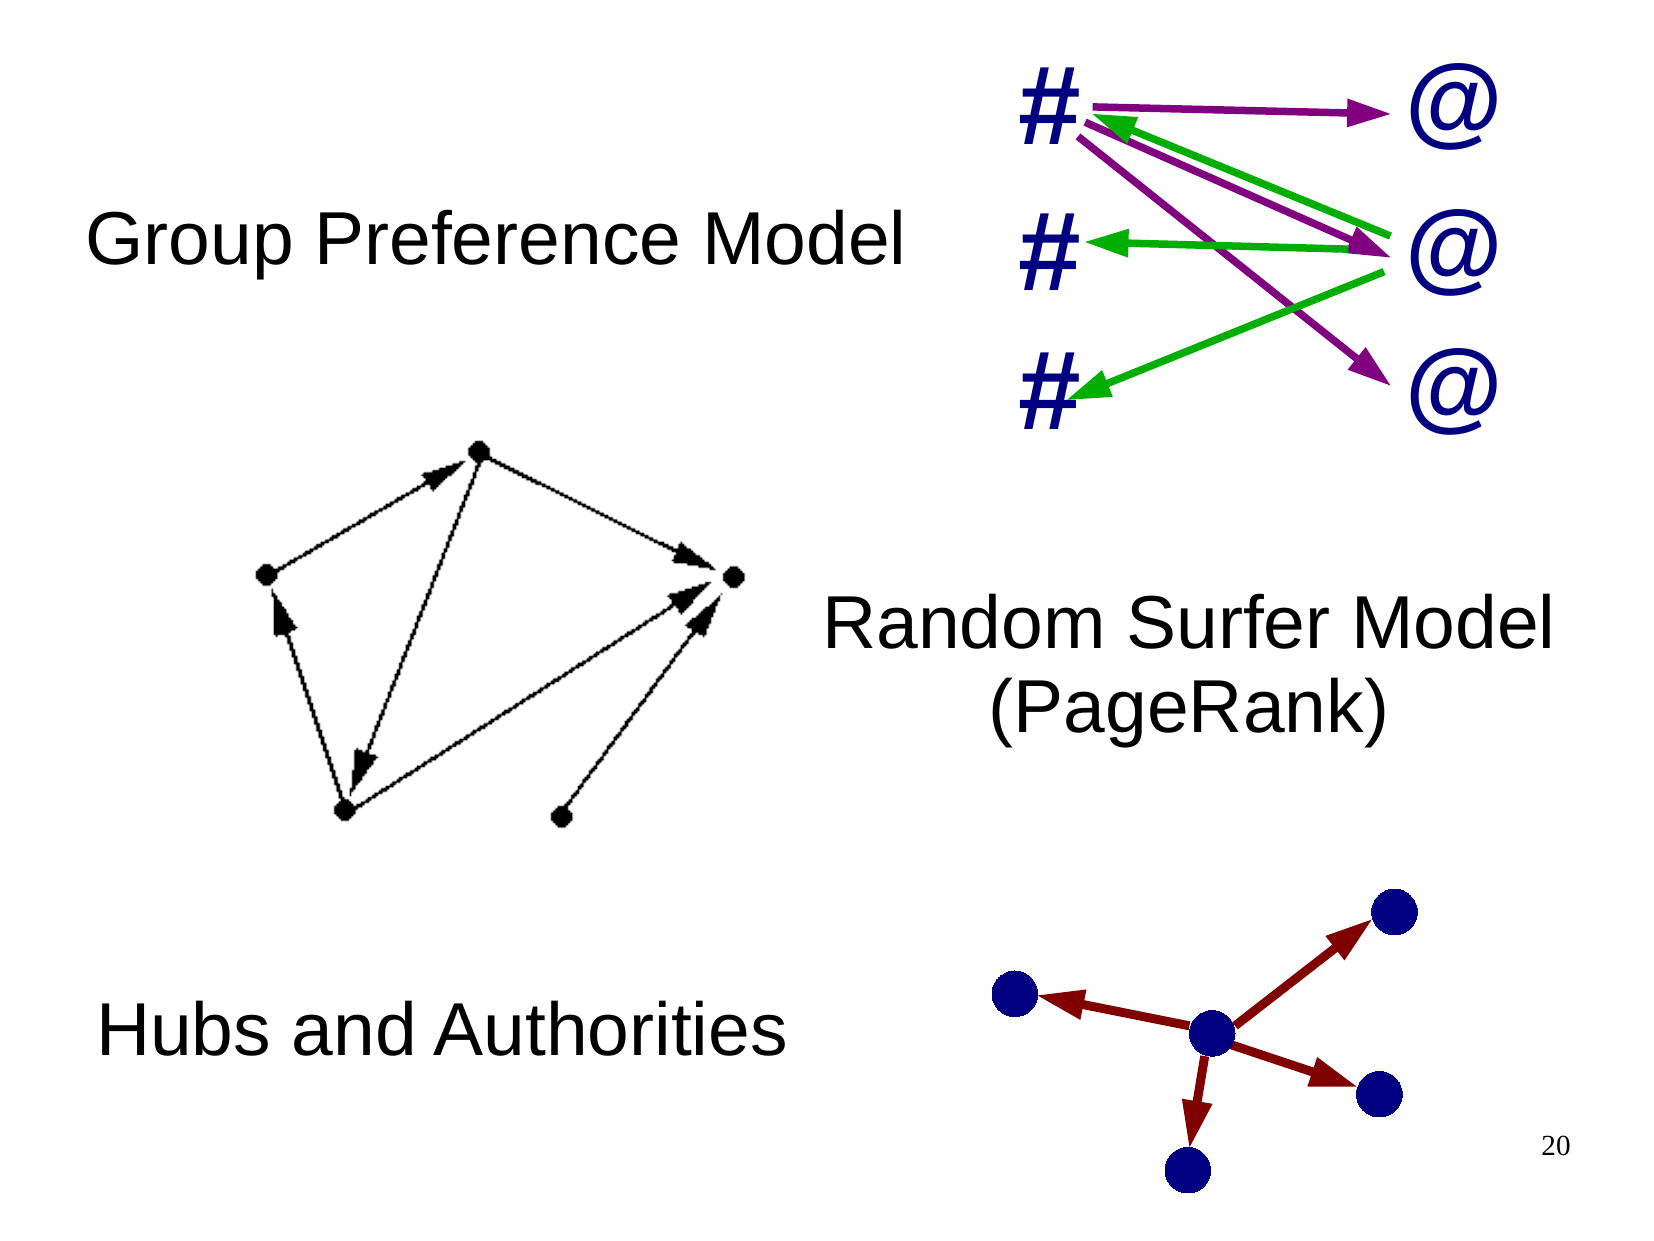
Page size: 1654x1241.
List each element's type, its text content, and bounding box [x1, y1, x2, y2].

text_box [1371, 889, 1418, 935]
text_box Hubs and Authorities [81, 980, 804, 1080]
text_box Group Preference Model [70, 188, 923, 288]
picture [236, 421, 768, 851]
text_box [1189, 1010, 1236, 1057]
text_box # [1003, 181, 1073, 320]
text_box # [1003, 35, 1073, 176]
text_box @ [1390, 182, 1490, 310]
text_box Random Surfer Model (PageRank) [807, 573, 1571, 756]
text_box [1165, 1147, 1211, 1193]
text_box @ [1390, 36, 1490, 164]
text_box @ [1390, 321, 1490, 449]
text_box # [1003, 320, 1073, 461]
text_box [1356, 1071, 1403, 1117]
text_box [992, 970, 1038, 1017]
